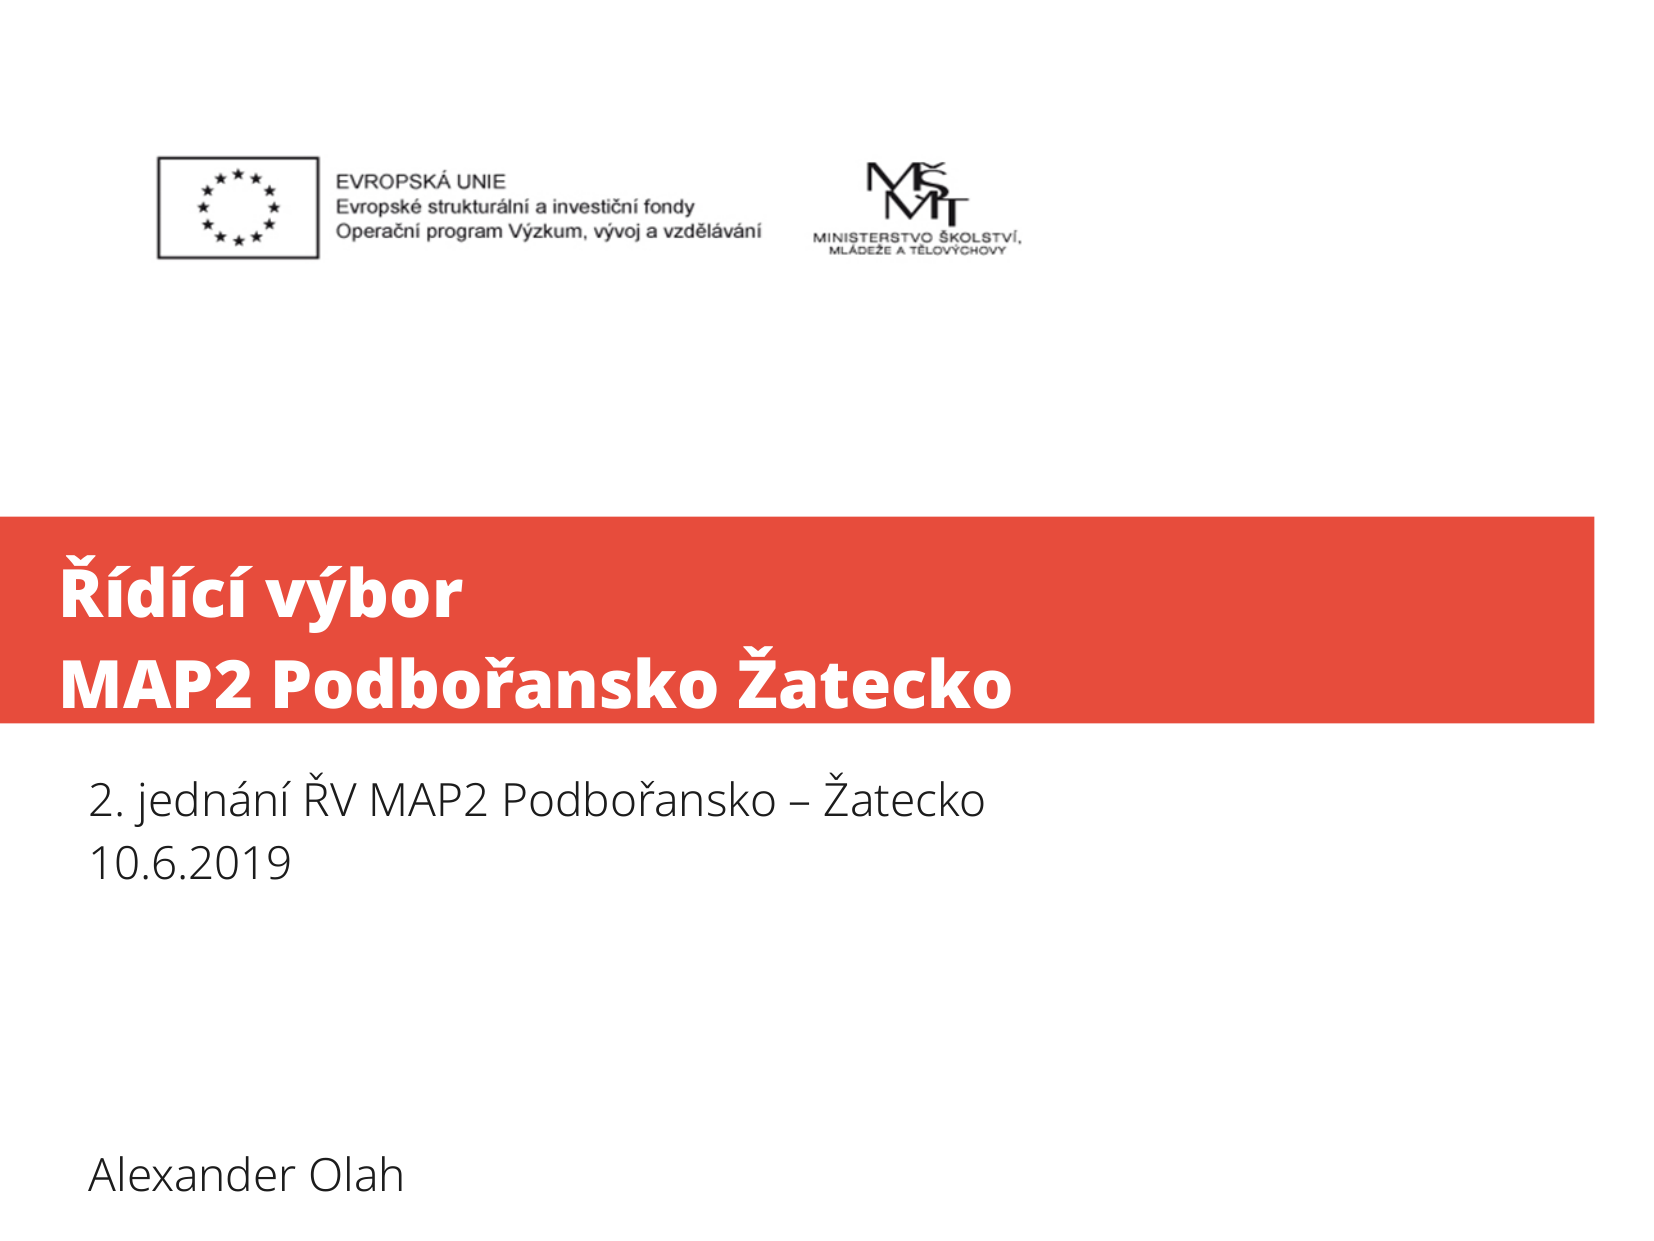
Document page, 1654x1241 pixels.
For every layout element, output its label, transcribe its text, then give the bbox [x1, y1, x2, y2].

title Řídící výbor MAP2 Podbořansko Žatecko [59, 546, 1595, 694]
subtitle 2. jednání ŘV MAP2 Podbořansko – Žatecko 10.6.2019 Alexander Olah [88, 767, 1595, 1182]
picture [99, 107, 1069, 310]
